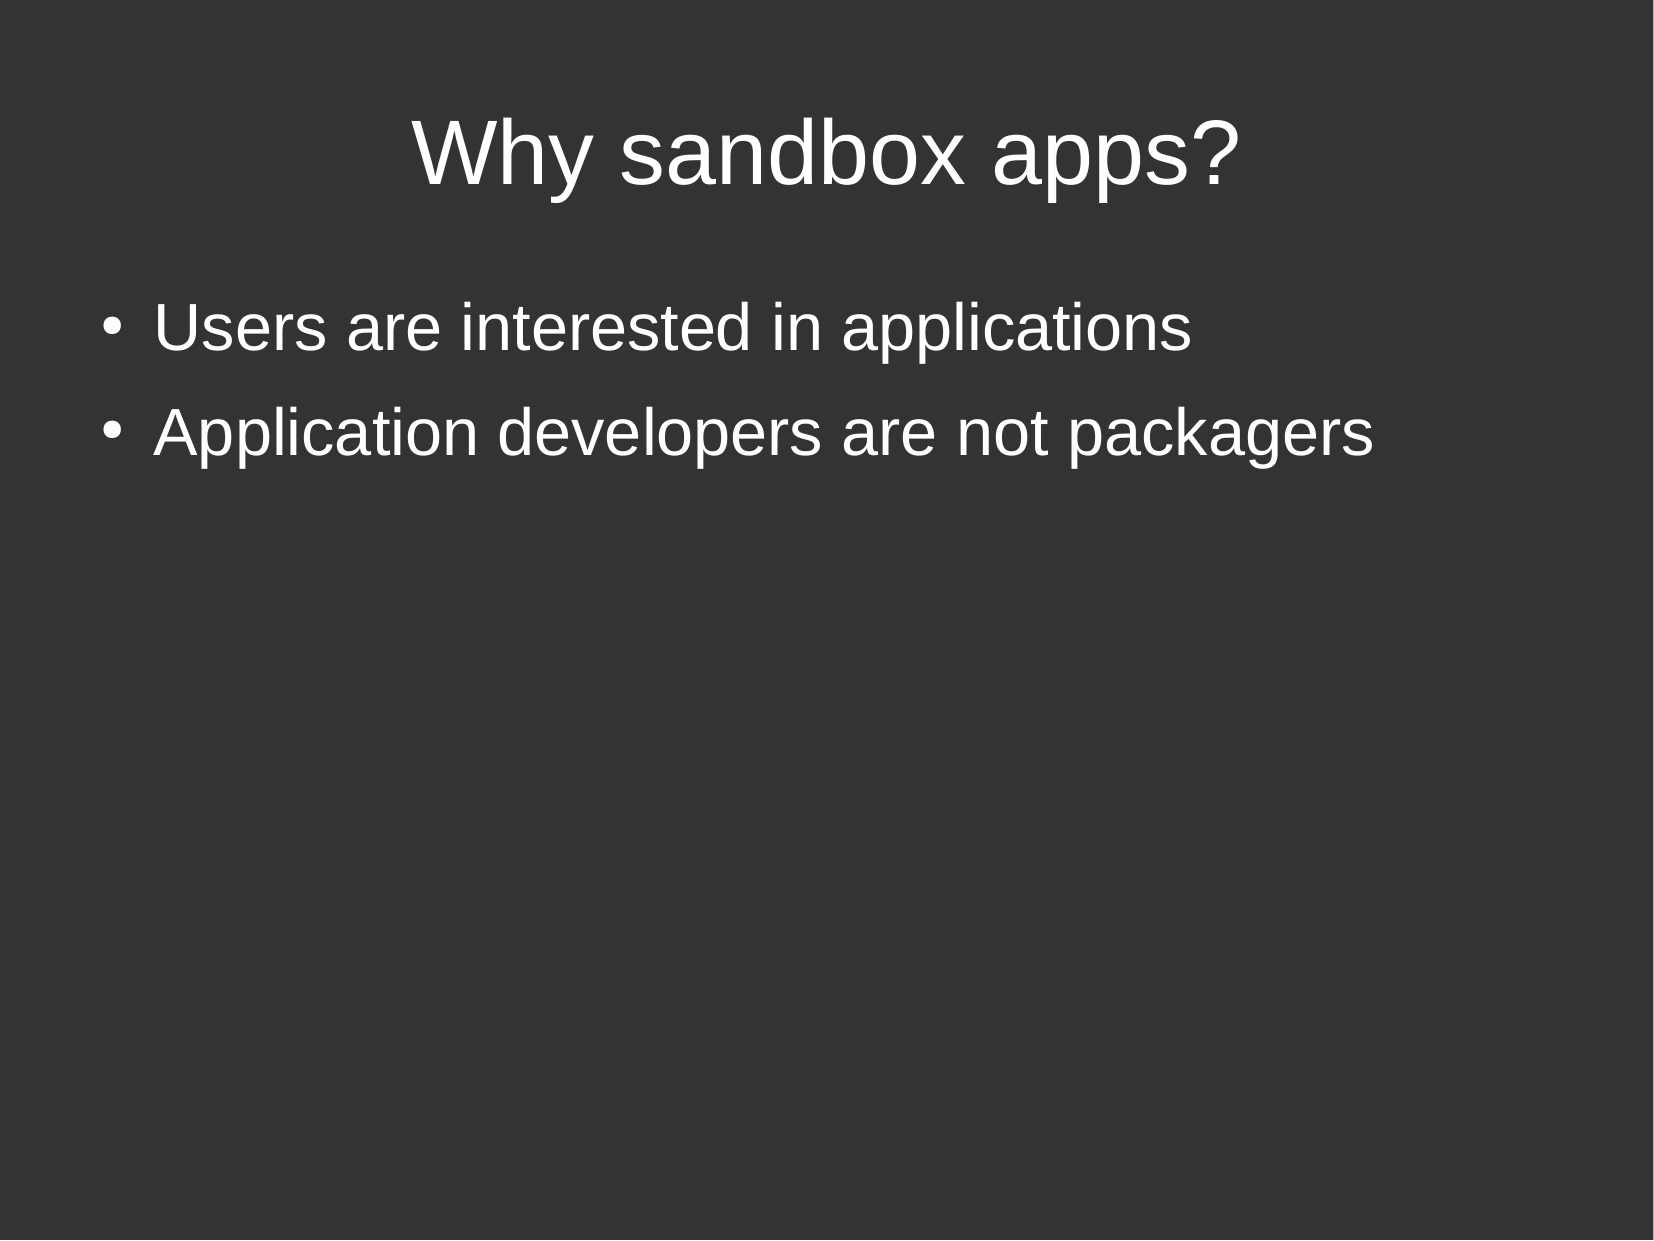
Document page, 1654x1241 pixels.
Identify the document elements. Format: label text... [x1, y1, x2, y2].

list Users are interested in applications Application developers are not packagers [82, 290, 1571, 1010]
title Why sandbox apps? [82, 49, 1571, 257]
